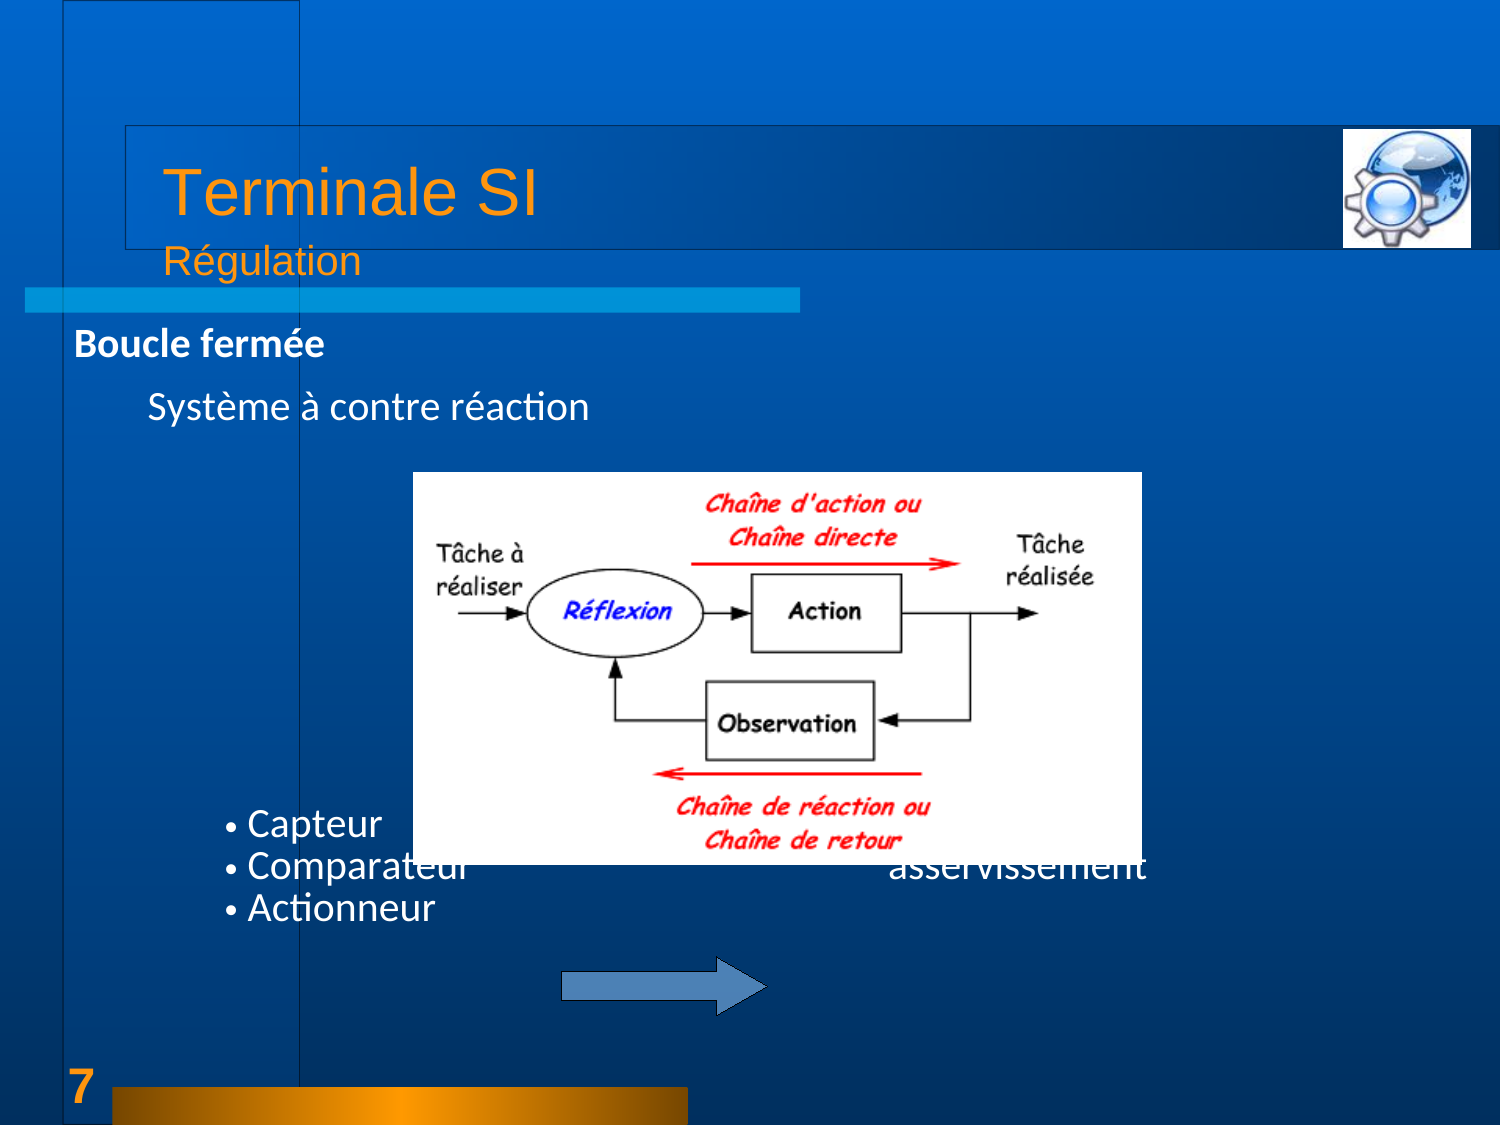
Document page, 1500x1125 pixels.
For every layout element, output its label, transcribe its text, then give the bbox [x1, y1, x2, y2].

text_box [561, 956, 768, 1016]
picture [1343, 129, 1471, 248]
text_box Boucle fermée Système à contre réaction Capteur Comparateur asservissement Actionneur [59, 319, 1418, 1074]
picture [413, 472, 1142, 865]
